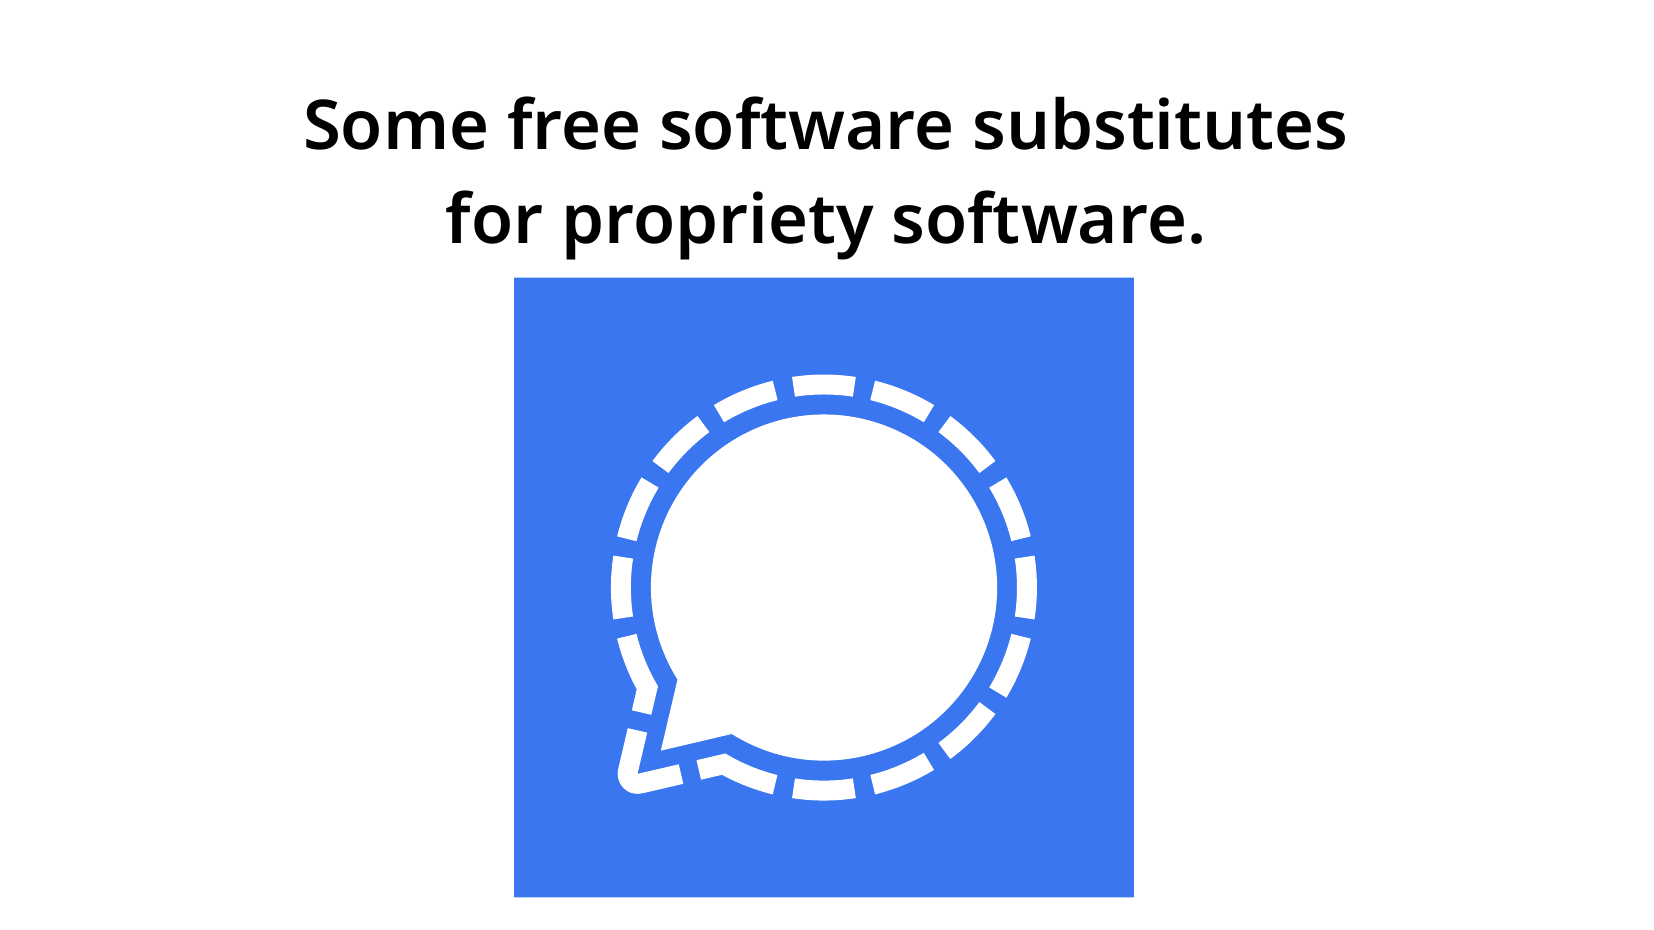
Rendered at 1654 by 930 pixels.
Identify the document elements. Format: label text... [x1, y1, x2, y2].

title Some free software substitutes for propriety software. [82, 86, 1571, 254]
picture [511, 254, 1150, 898]
